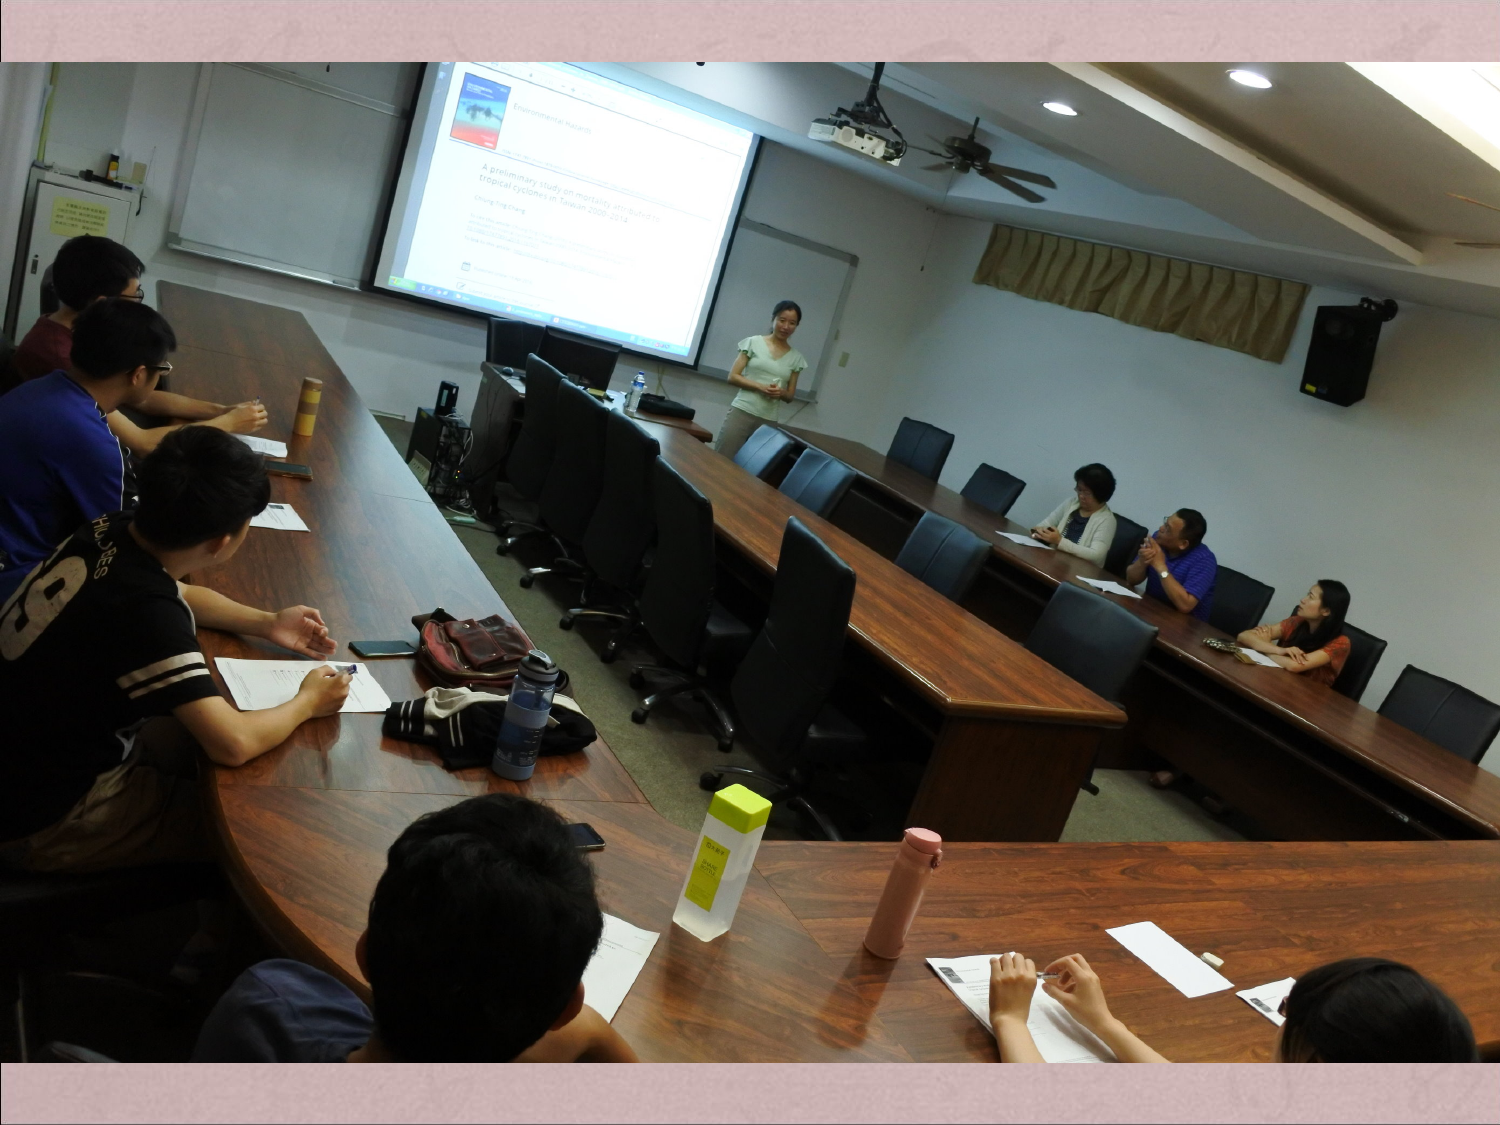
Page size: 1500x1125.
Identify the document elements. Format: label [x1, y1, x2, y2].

picture [0, 62, 1500, 1063]
